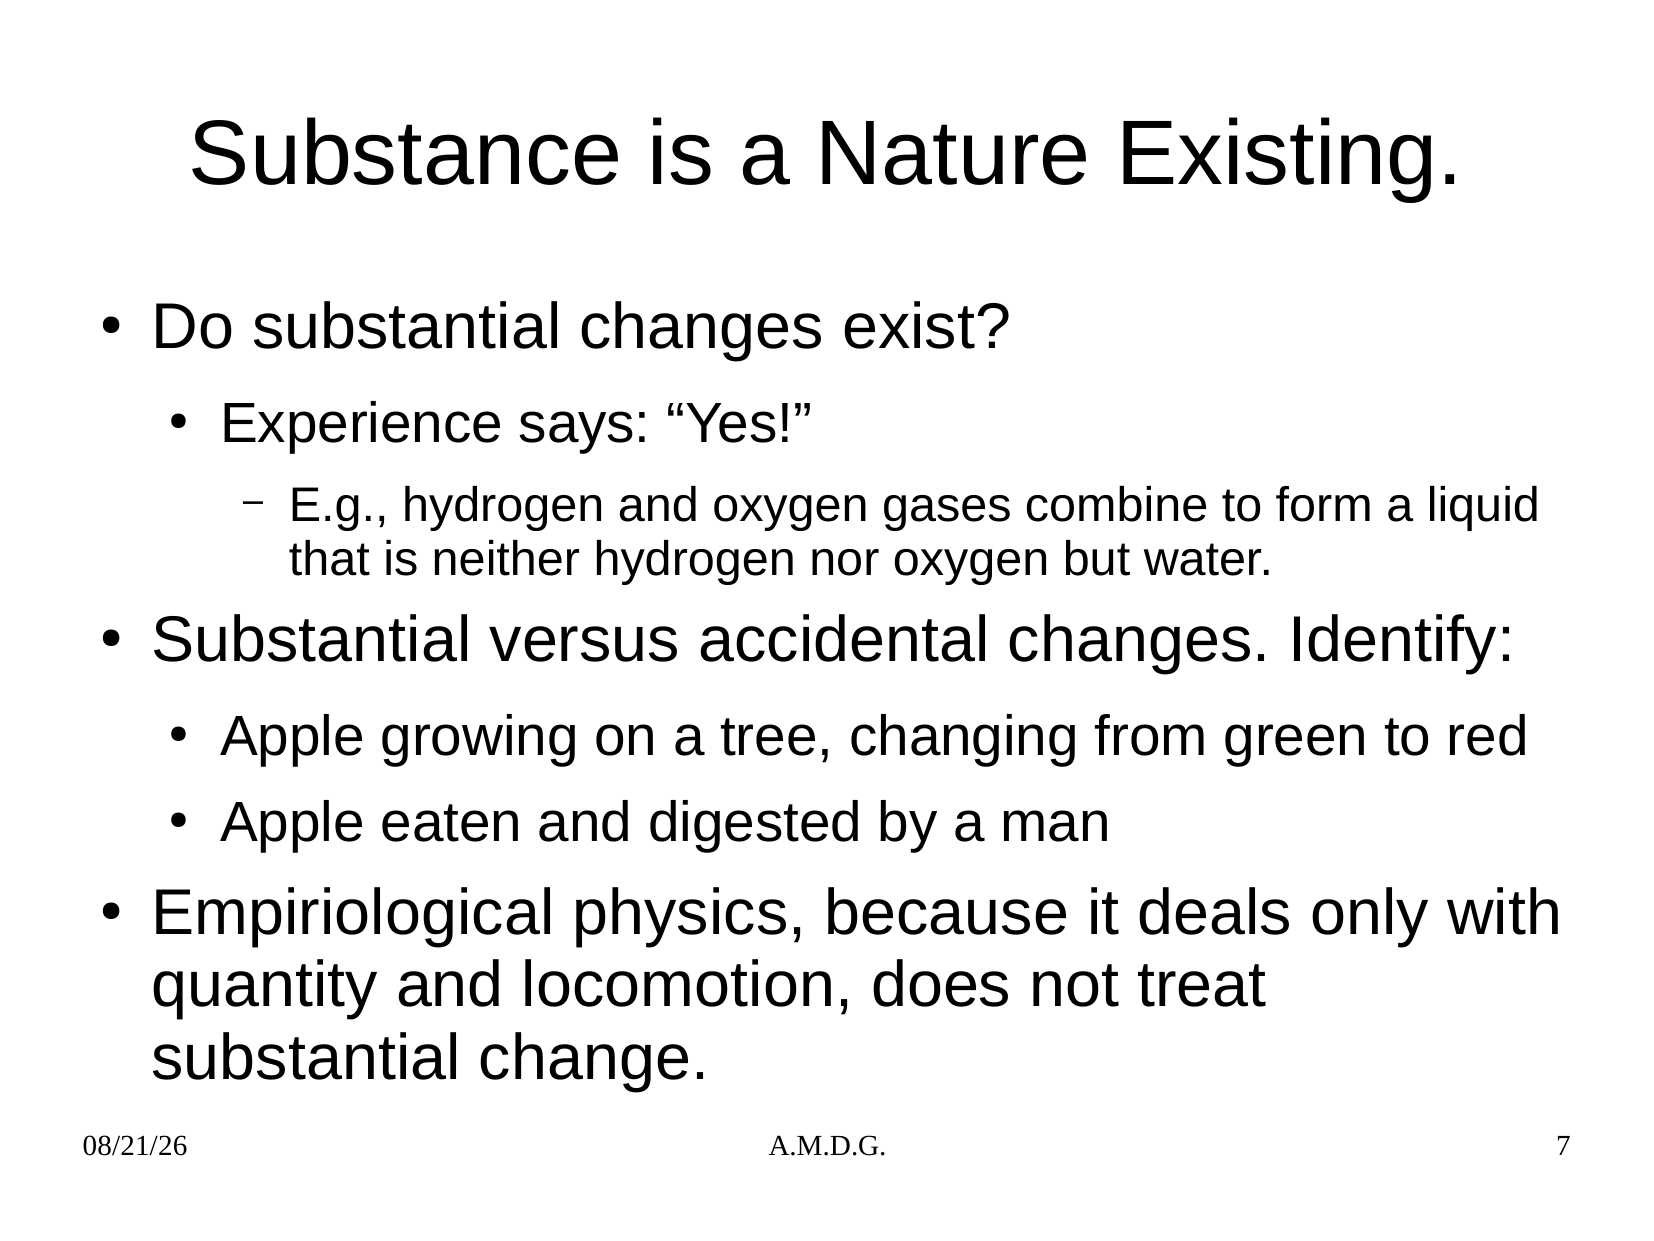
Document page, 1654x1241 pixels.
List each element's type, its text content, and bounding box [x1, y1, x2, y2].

title Substance is a Nature Existing. [82, 49, 1571, 257]
list Do substantial changes exist? Experience says: “Yes!” E.g., hydrogen and oxygen gases combine to form a liquid that is neither hydrogen nor oxygen but water. Substantial versus accidental changes. Identify: Apple growing on a tree, changing from green to red Apple eaten and digested by a man Empiriological physics, because it deals only with quantity and locomotion, does not treat substantial change. [82, 290, 1571, 1109]
